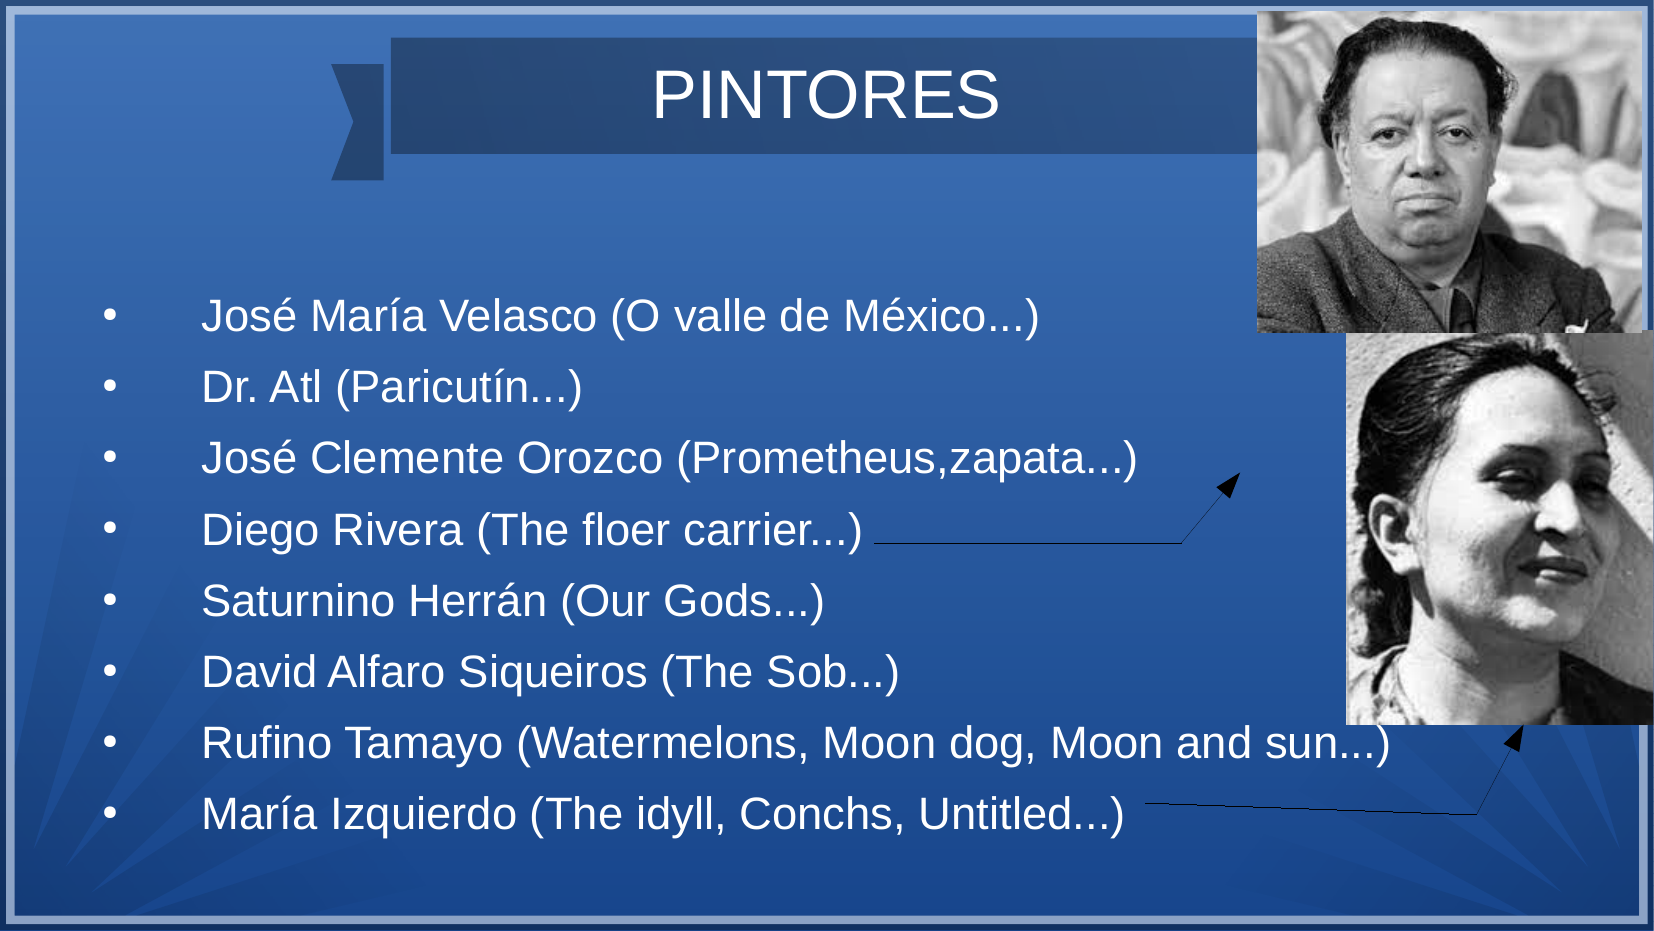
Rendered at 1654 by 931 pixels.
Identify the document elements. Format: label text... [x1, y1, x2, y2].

picture [1257, 11, 1654, 725]
title PINTORES [389, 35, 1257, 154]
list José María Velasco (O valle de México...) Dr. Atl (Paricutín...) José Clemente Orozco (Prometheus,zapata...) Diego Rivera (The floer carrier...) Saturnino Herrán (Our Gods...) David Alfaro Siqueiros (The Sob...) Rufino Tamayo (Watermelons, Moon dog, Moon and sun...) María Izquierdo (The idyll, Conchs, Untitled...) [86, 219, 1575, 843]
